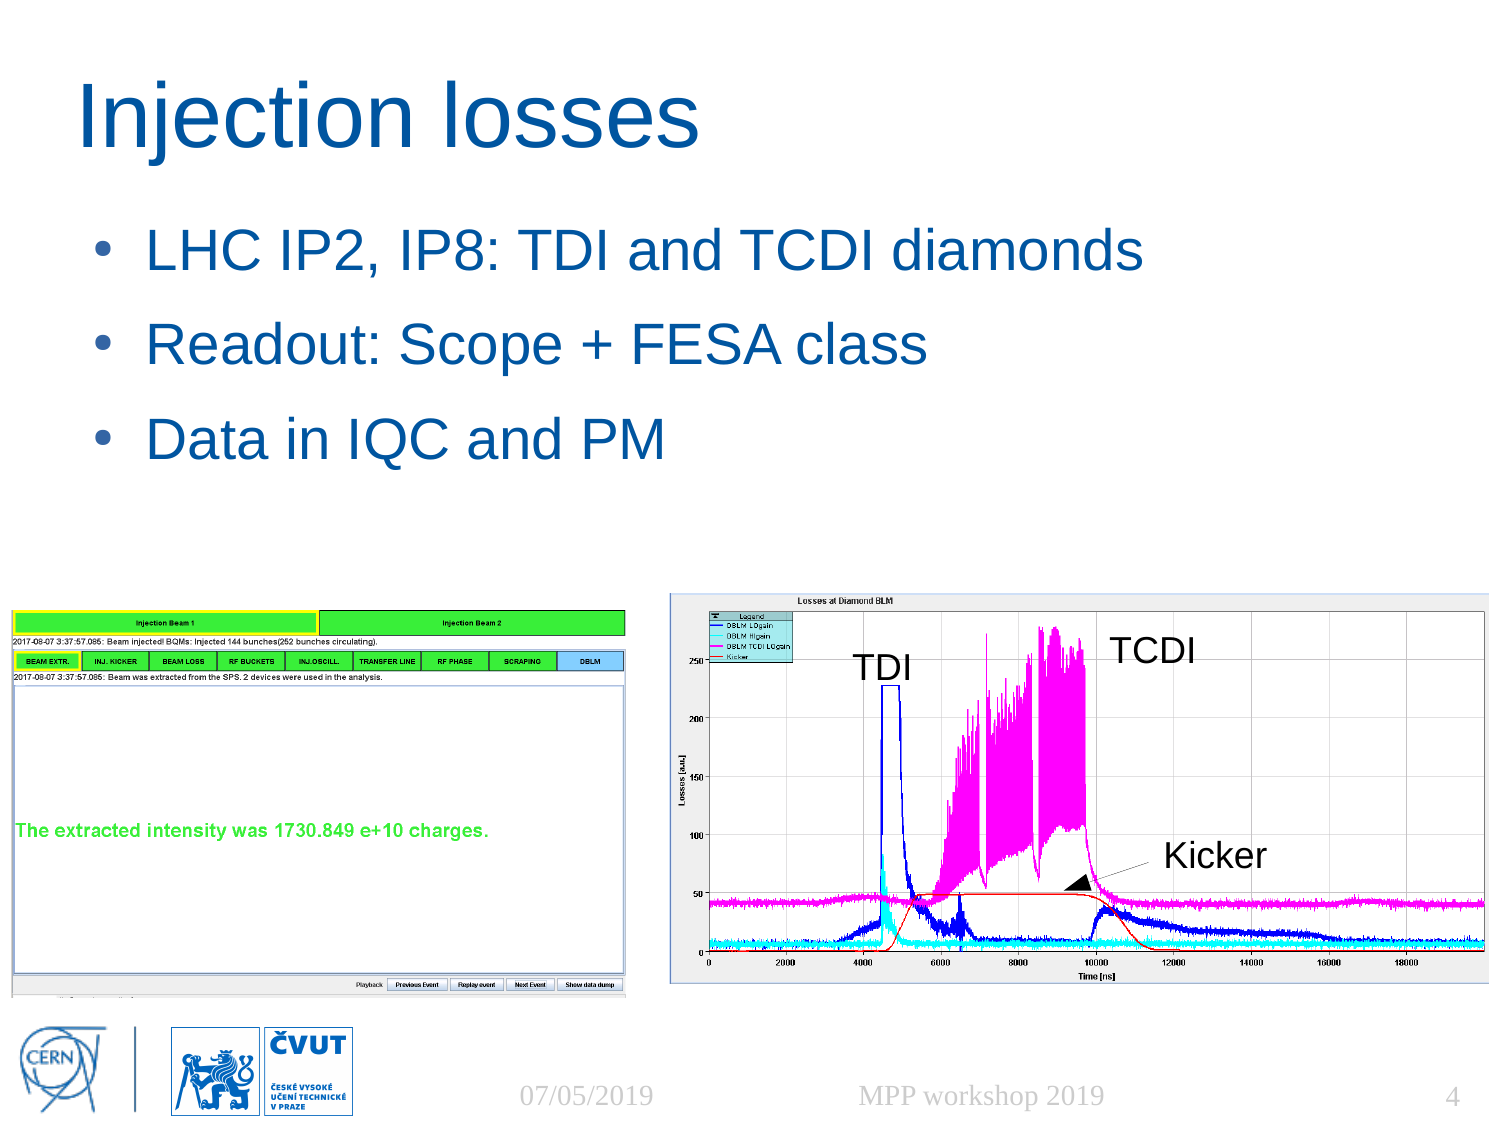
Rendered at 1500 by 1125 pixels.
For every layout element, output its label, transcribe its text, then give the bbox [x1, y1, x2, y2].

text_box Kicker [1148, 827, 1300, 926]
text_box TCDI [1094, 621, 1229, 721]
list LHC IP2, IP8: TDI and TCDI diamonds Readout: Scope + FESA class Data in IQC and PM [75, 217, 1425, 984]
picture [669, 593, 1489, 984]
picture [11, 610, 626, 999]
text_box TDI [837, 638, 945, 738]
picture [171, 1027, 353, 1116]
title Injection losses [75, 38, 1425, 193]
